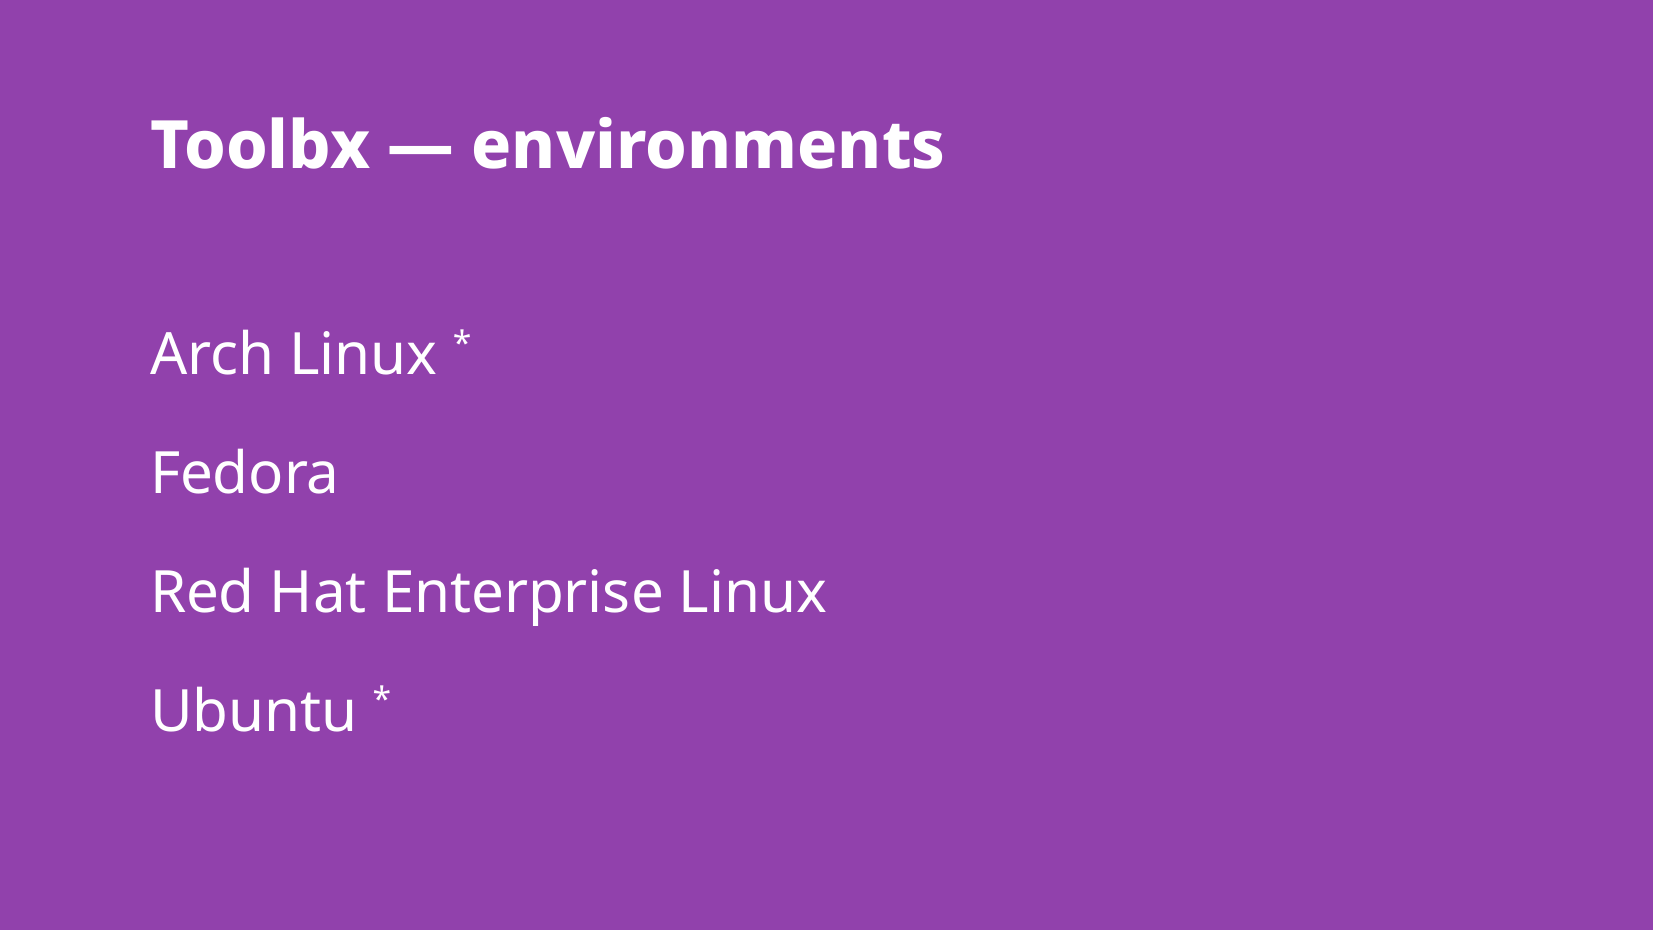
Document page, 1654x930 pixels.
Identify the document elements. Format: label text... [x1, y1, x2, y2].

subtitle Arch Linux * Fedora Red Hat Enterprise Linux Ubuntu * [150, 272, 1501, 812]
title Toolbx — environments [150, 107, 1501, 188]
